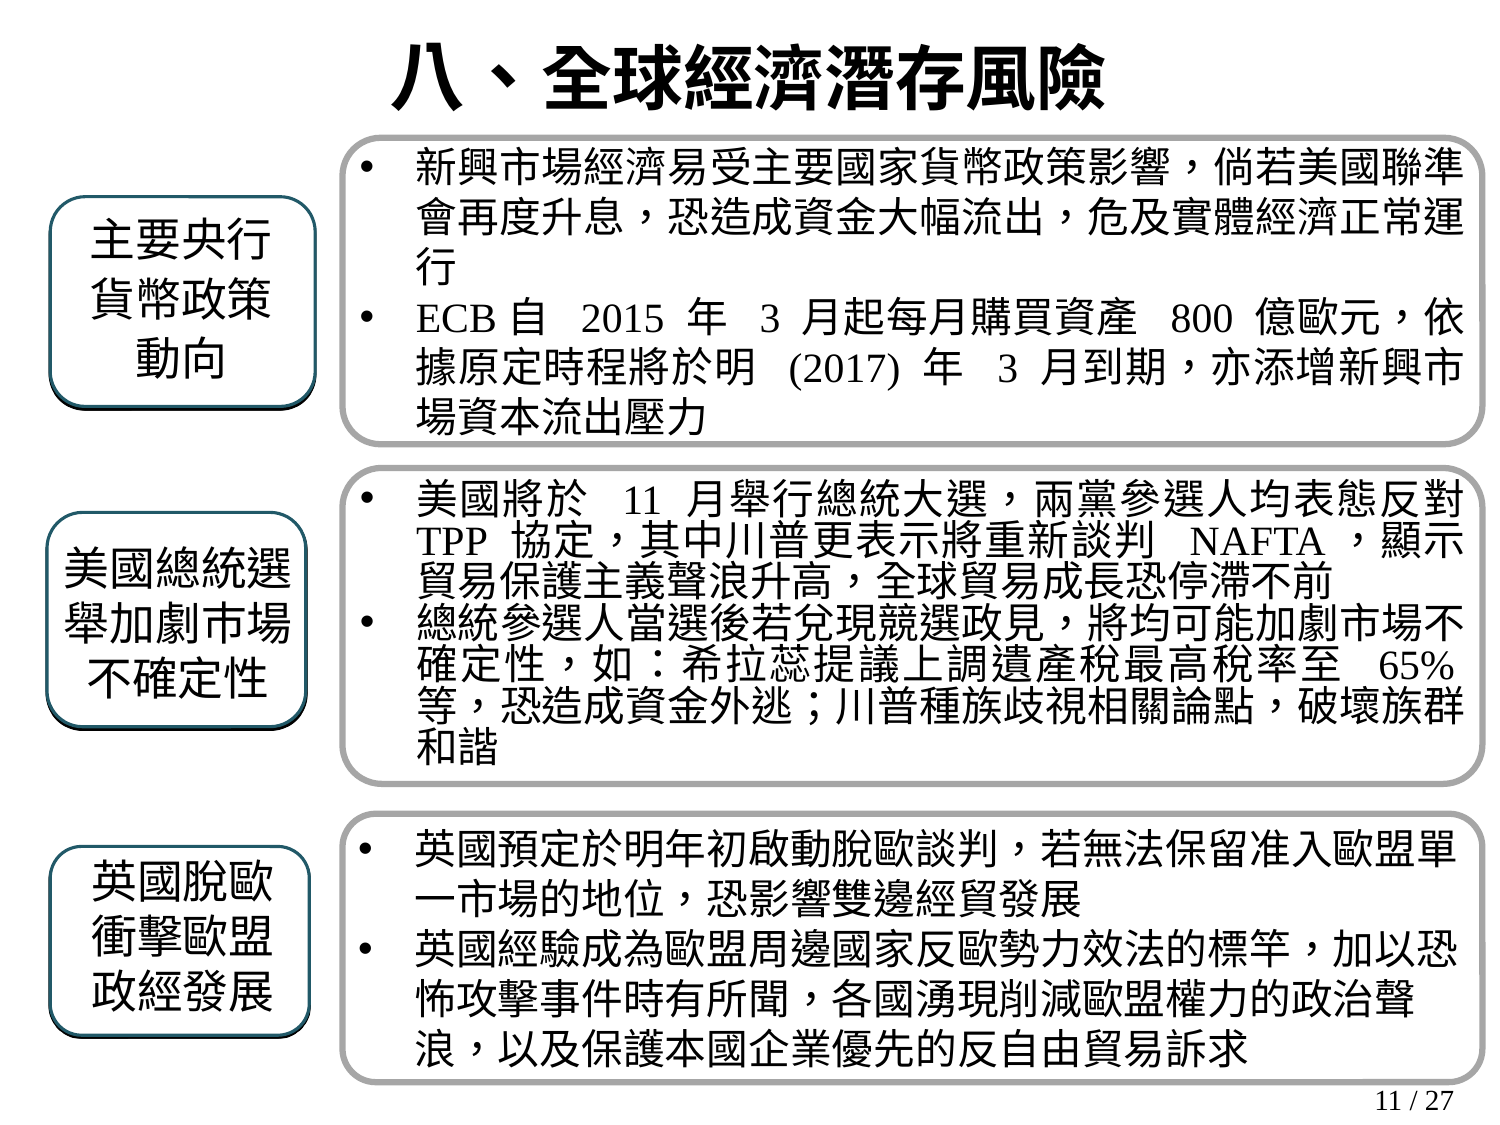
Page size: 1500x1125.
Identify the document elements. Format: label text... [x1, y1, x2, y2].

text_box 美國將於 11 月舉行總統大選，兩黨參選人均表態反對 TPP 協定，其中川普更表示將重新談判 NAFTA，顯示貿易保護主義聲浪升高，全球貿易成長恐停滯不前 總統參選人當選後若兌現競選政見，將均可能加劇市場不確定性，如：希拉蕊提議上調遺產稅最高稅率至 65%等，恐造成資金外逃；川普種族歧視相關論點，破壞族群和諧 [342, 467, 1483, 784]
text_box [53, 712, 299, 727]
text_box 英國預定於明年初啟動脫歐談判，若無法保留准入歐盟單一市場的地位，恐影響雙邊經貿發展 英國經驗成為歐盟周邊國家反歐勢力效法的標竿，加以恐怖攻擊事件時有所聞，各國湧現削減歐盟權力的政治聲浪，以及保護本國企業優先的反自由貿易訴求 [342, 813, 1483, 1083]
text_box 新興市場經濟易受主要國家貨幣政策影響，倘若美國聯準會再度升息，恐造成資金大幅流出，危及實體經濟正常運行 ECB自 2015 年 3 月起每月購買資產 800 億歐元，依據原定時程將於明 (2017) 年 3 月到期，亦添增新興市場資本流出壓力 [342, 137, 1483, 445]
text_box [50, 512, 302, 532]
text_box 美國總統選舉加劇巿場不確定性 [47, 532, 309, 712]
text_box 英國脫歐衝擊歐盟政經發展 [73, 845, 293, 1025]
text_box [56, 392, 309, 407]
text_box [50, 847, 310, 1036]
text_box [65, 196, 301, 203]
text_box 八、全球經濟潛存風險 [28, 20, 1470, 128]
text_box 主要央行 貨幣政策 動向 [47, 203, 316, 392]
